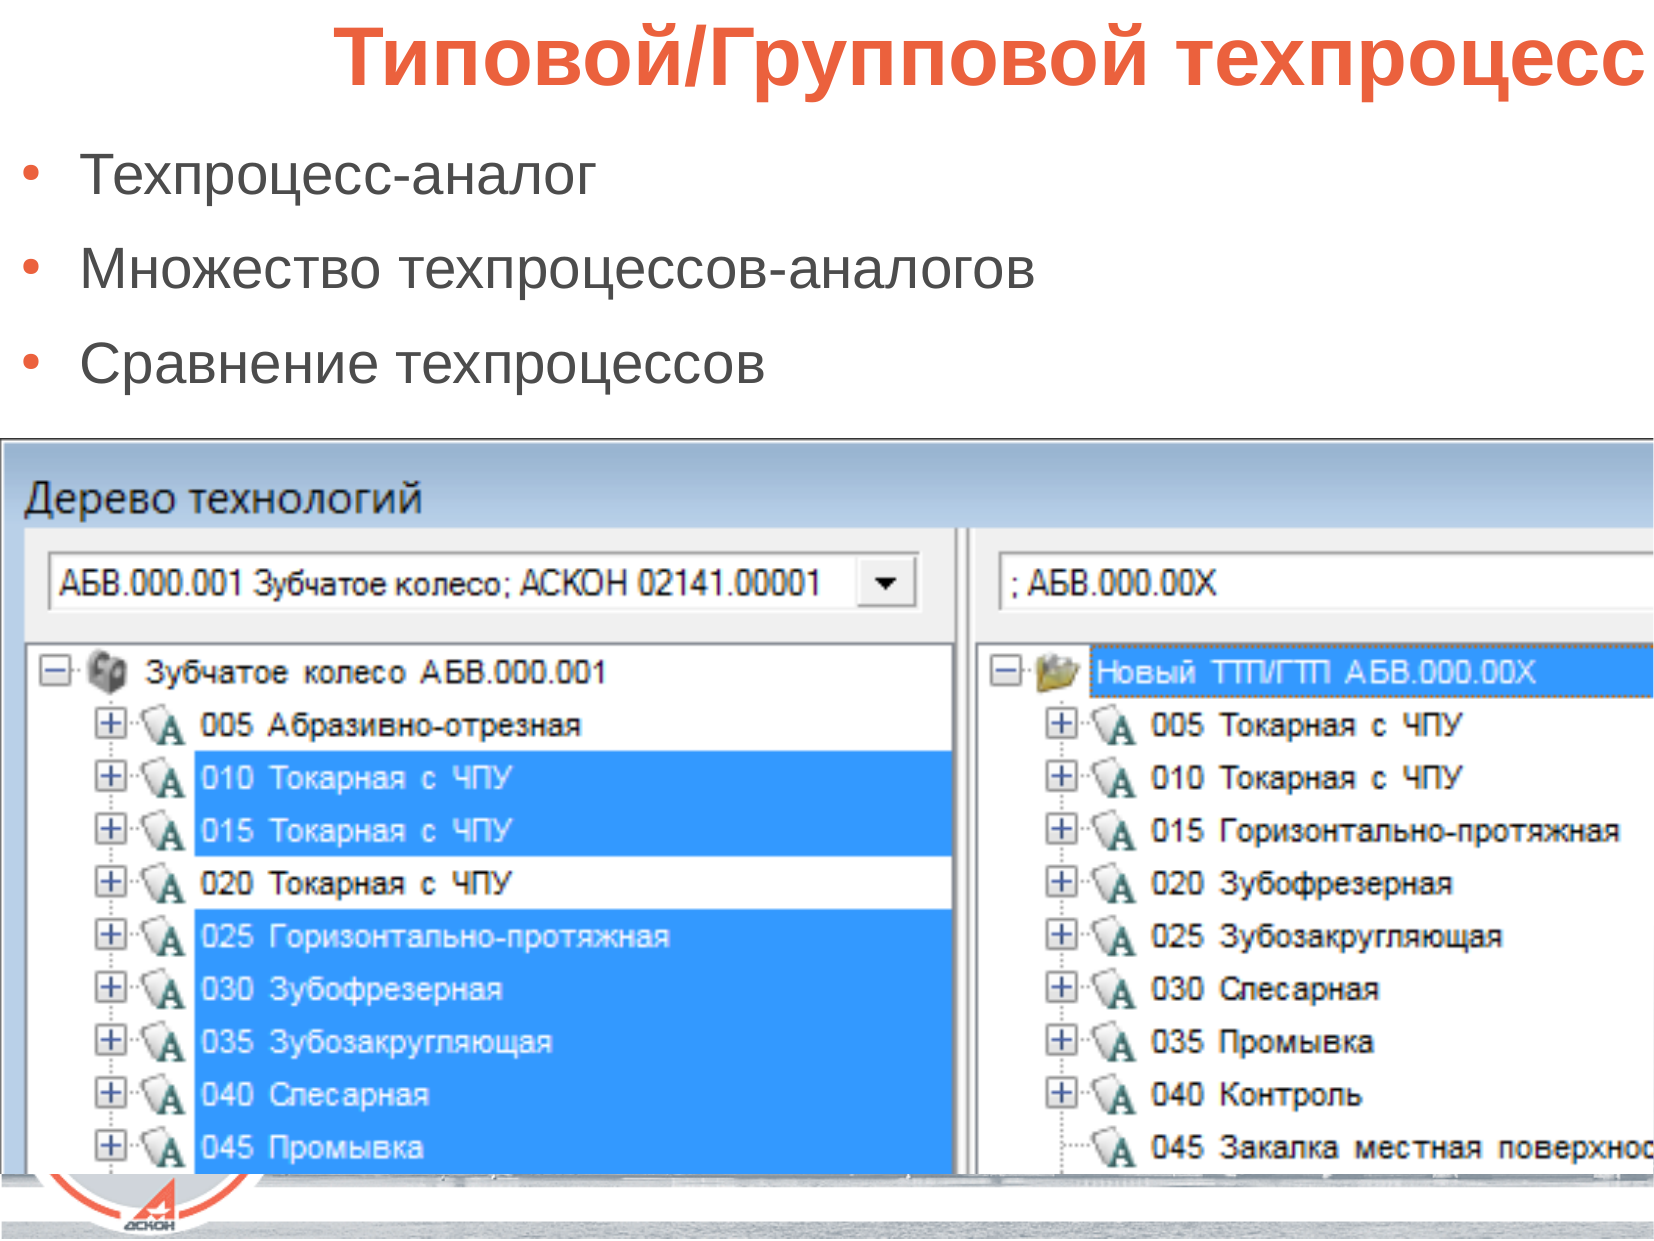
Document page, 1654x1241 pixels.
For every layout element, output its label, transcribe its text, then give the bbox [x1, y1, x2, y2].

title Типовой/Групповой техпроцесс [159, 8, 1648, 107]
picture [0, 0, 1654, 1239]
text_box Техпроцесс-аналог Множество техпроцессов-аналогов Сравнение техпроцессов [5, 134, 1128, 403]
